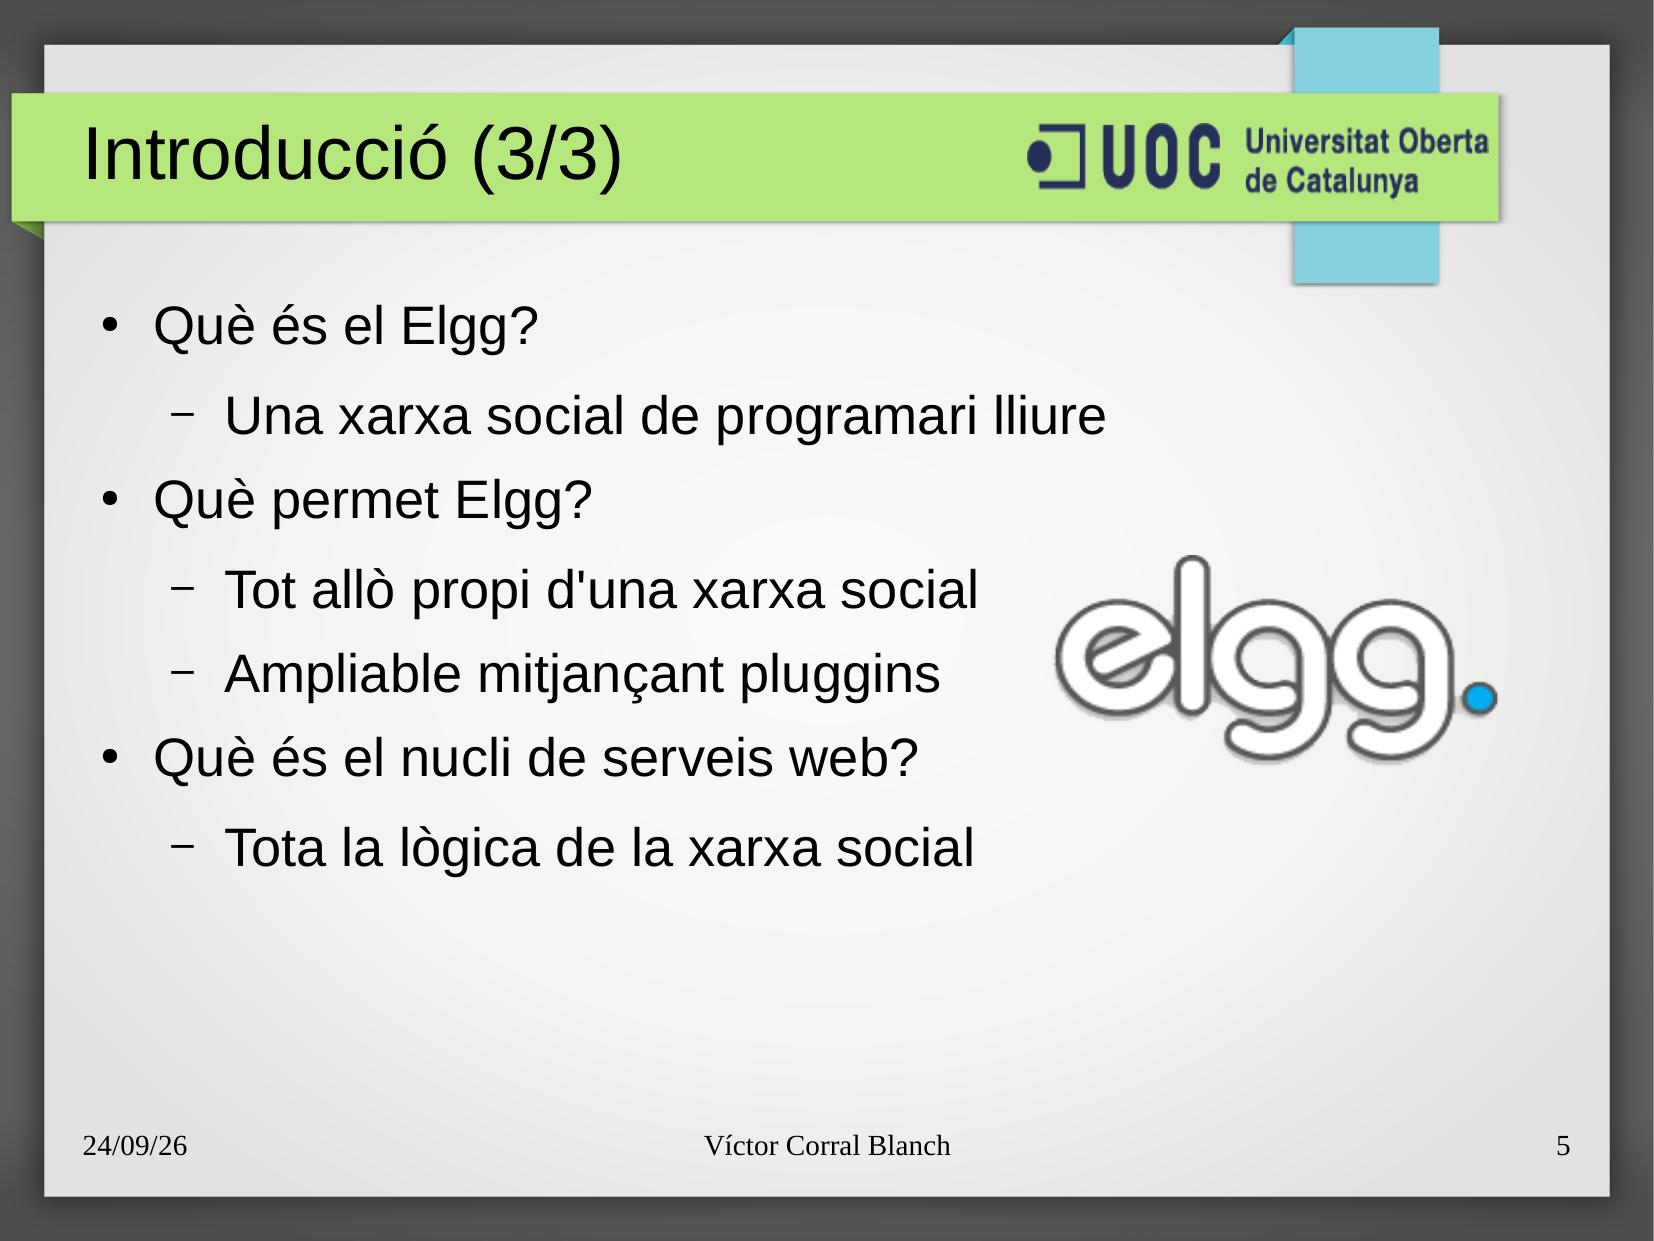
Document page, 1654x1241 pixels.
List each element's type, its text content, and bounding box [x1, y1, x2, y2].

picture [0, 0, 1654, 1241]
title Introducció (3/3) [82, 94, 1016, 213]
list Què és el Elgg? Una xarxa social de programari lliure Què permet Elgg? Tot allò propi d'una xarxa social Ampliable mitjançant pluggins Què és el nucli de serveis web? Tota la lògica de la xarxa social [82, 295, 1571, 1015]
